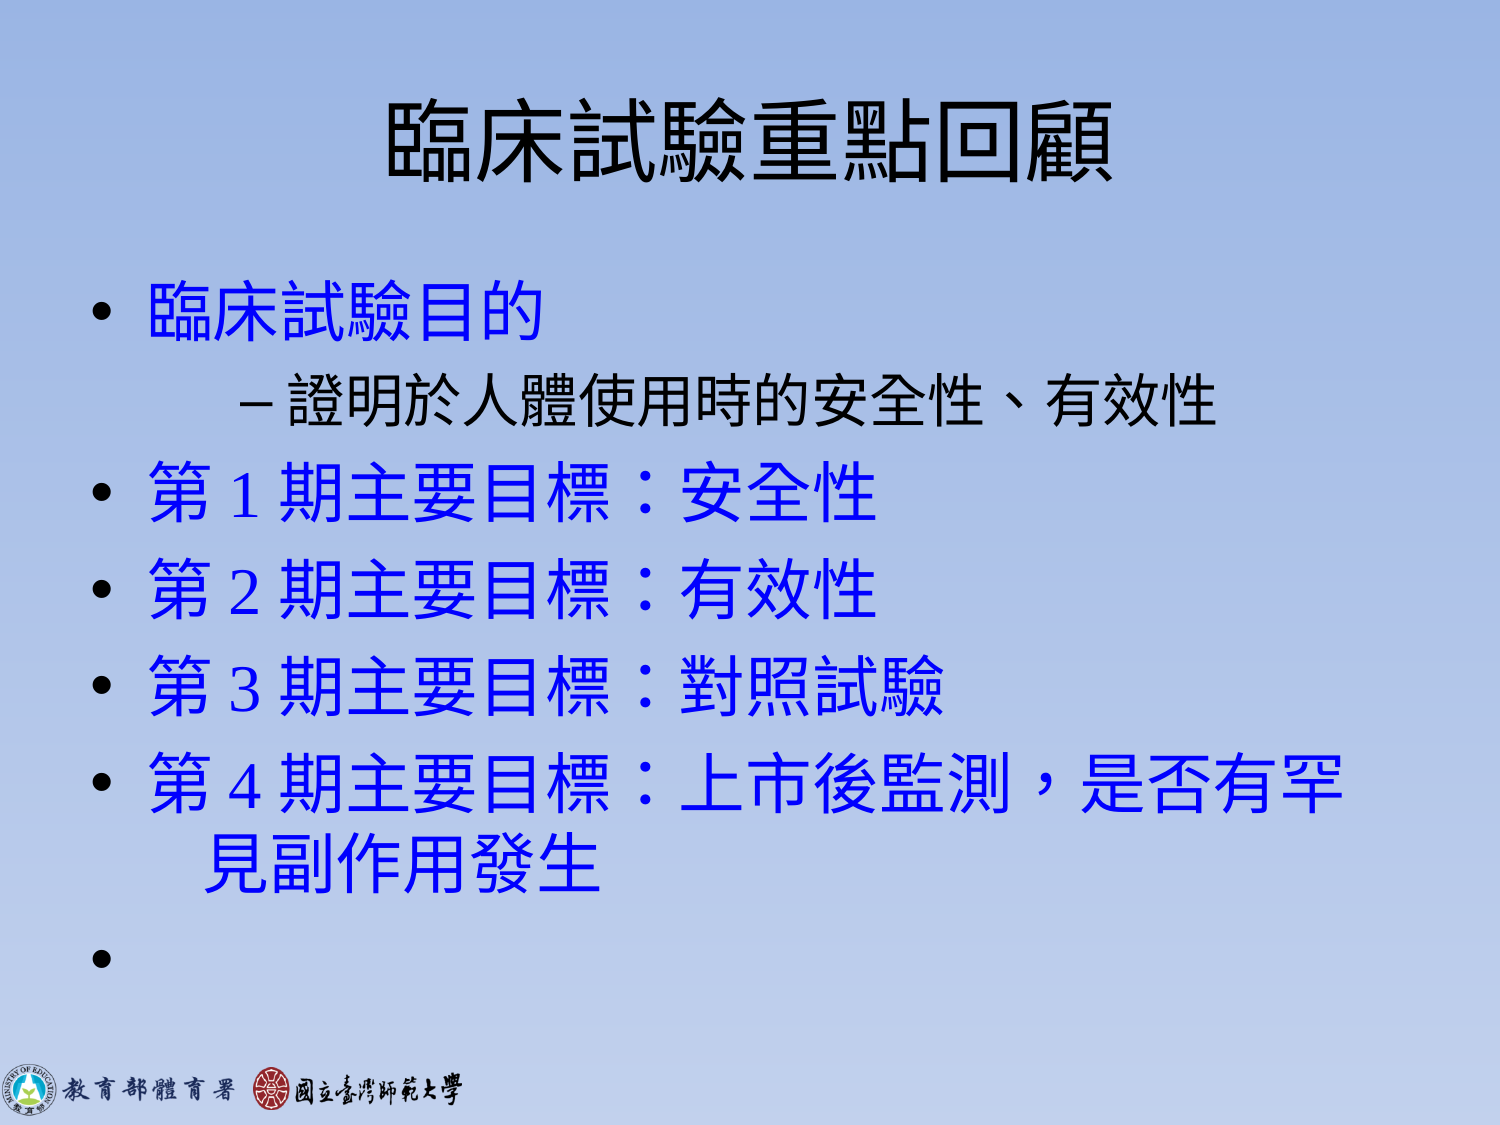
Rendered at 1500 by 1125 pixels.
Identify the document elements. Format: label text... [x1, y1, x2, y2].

title 臨床試驗重點回顧 [75, 45, 1426, 233]
list 臨床試驗目的 證明於人體使用時的安全性、有效性 第1期主要目標：安全性 第2期主要目標：有效性 第3期主要目標：對照試驗 第4期主要目標：上市後監測，是否有罕見副作用發生 [75, 262, 1426, 1005]
